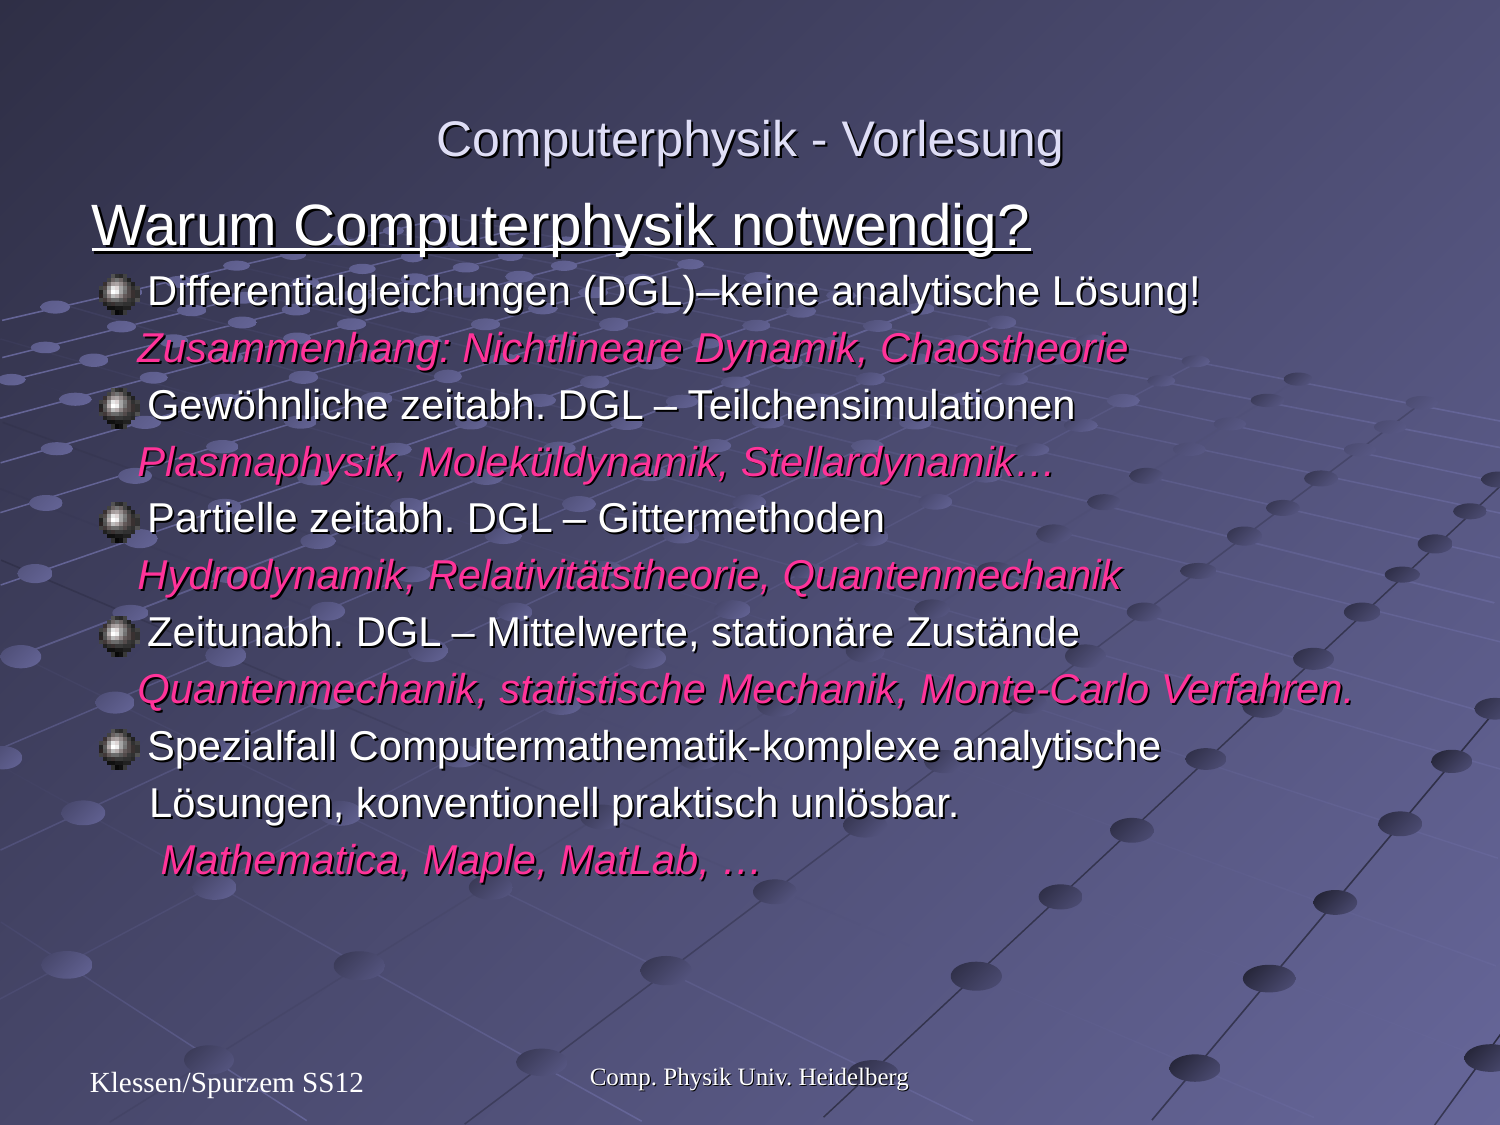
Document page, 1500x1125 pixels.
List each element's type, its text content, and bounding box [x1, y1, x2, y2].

list Warum Computerphysik notwendig? Differentialgleichungen (DGL)–keine analytische Lösung! Zusammenhang: Nichtlineare Dynamik, Chaostheorie Gewöhnliche zeitabh. DGL – Teilchensimulationen Plasmaphysik, Moleküldynamik, Stellardynamik… Partielle zeitabh. DGL – Gittermethoden Hydrodynamik, Relativitätstheorie, Quantenmechanik Zeitunabh. DGL – Mittelwerte, stationäre Zustände Quantenmechanik, statistische Mechanik, Monte-Carlo Verfahren. Spezialfall Computermathematik-komplexe analytische Lösungen, konventionell praktisch unlösbar. Mathematica, Maple, MatLab, … [76, 184, 1427, 1000]
title Computerphysik - Vorlesung [75, 45, 1426, 233]
